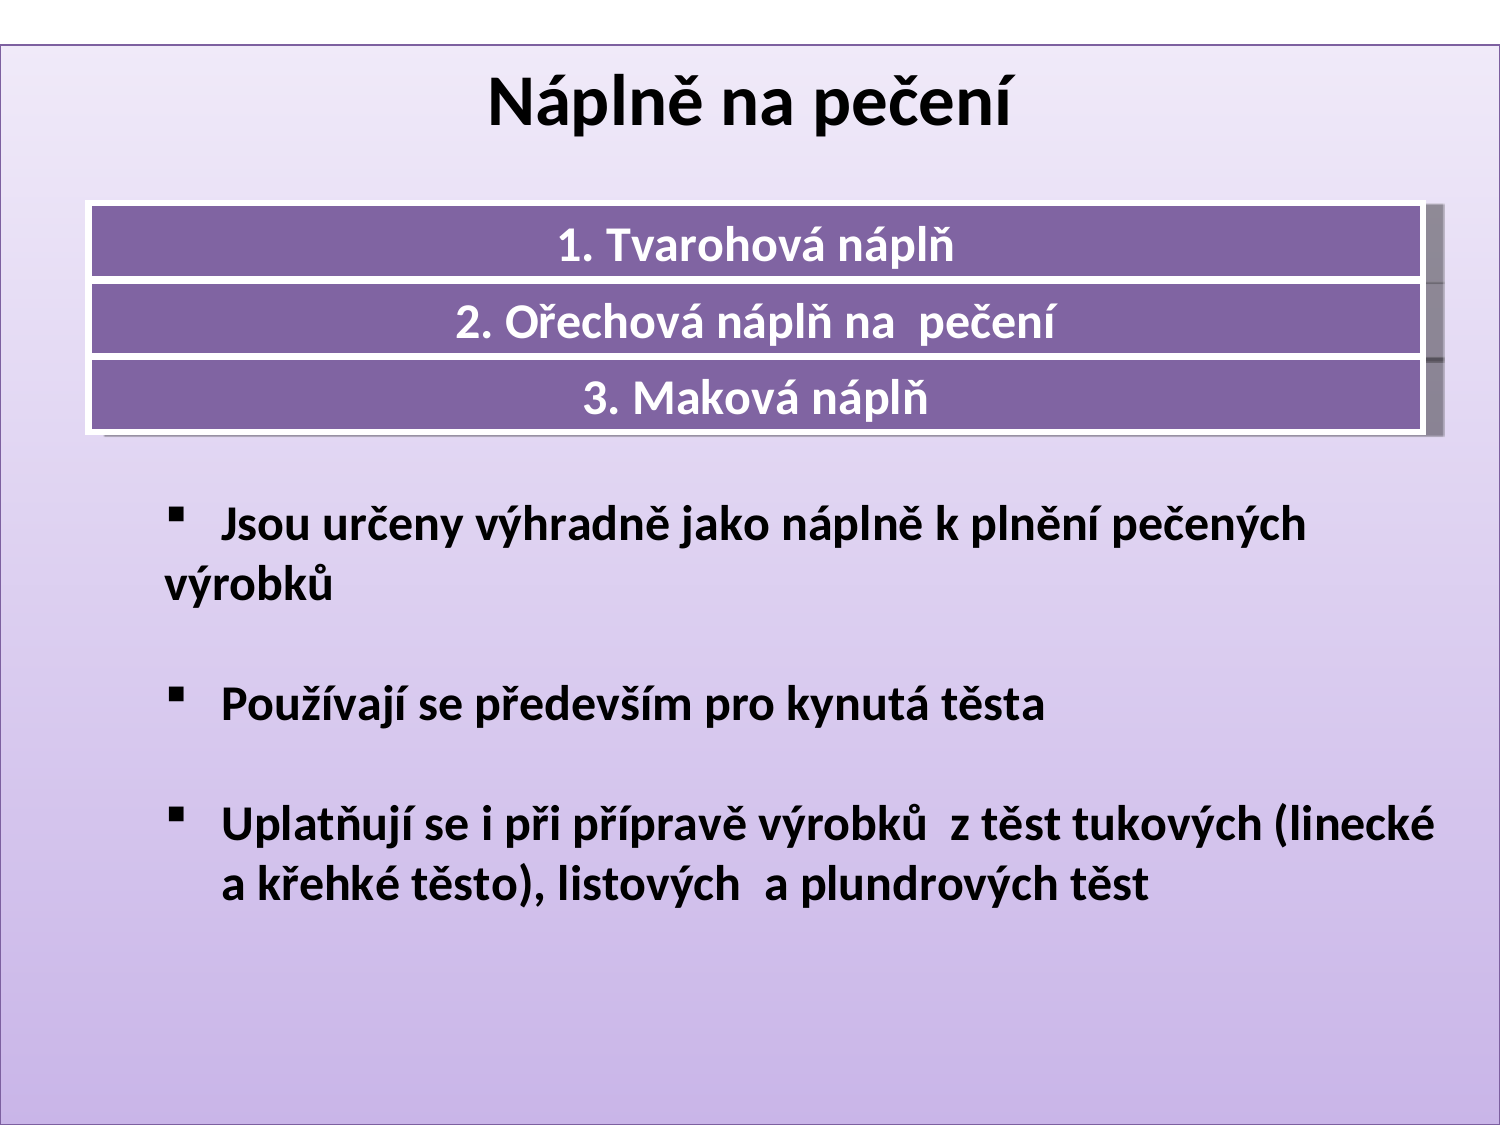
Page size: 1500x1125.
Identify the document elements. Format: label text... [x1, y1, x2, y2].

text_box 3. Maková náplň [88, 356, 1424, 433]
text_box 1. Tvarohová náplň [88, 203, 1424, 279]
text_box 2. Ořechová náplň na pečení [88, 280, 1424, 356]
text_box Náplně na pečení Jsou určeny výhradně jako náplně k plnění pečených výrobků Používají se především pro kynutá těsta Uplatňují se i při přípravě výrobků z těst tukových (linecké a křehké těsto), listových a plundrových těst [0, 45, 1500, 1125]
